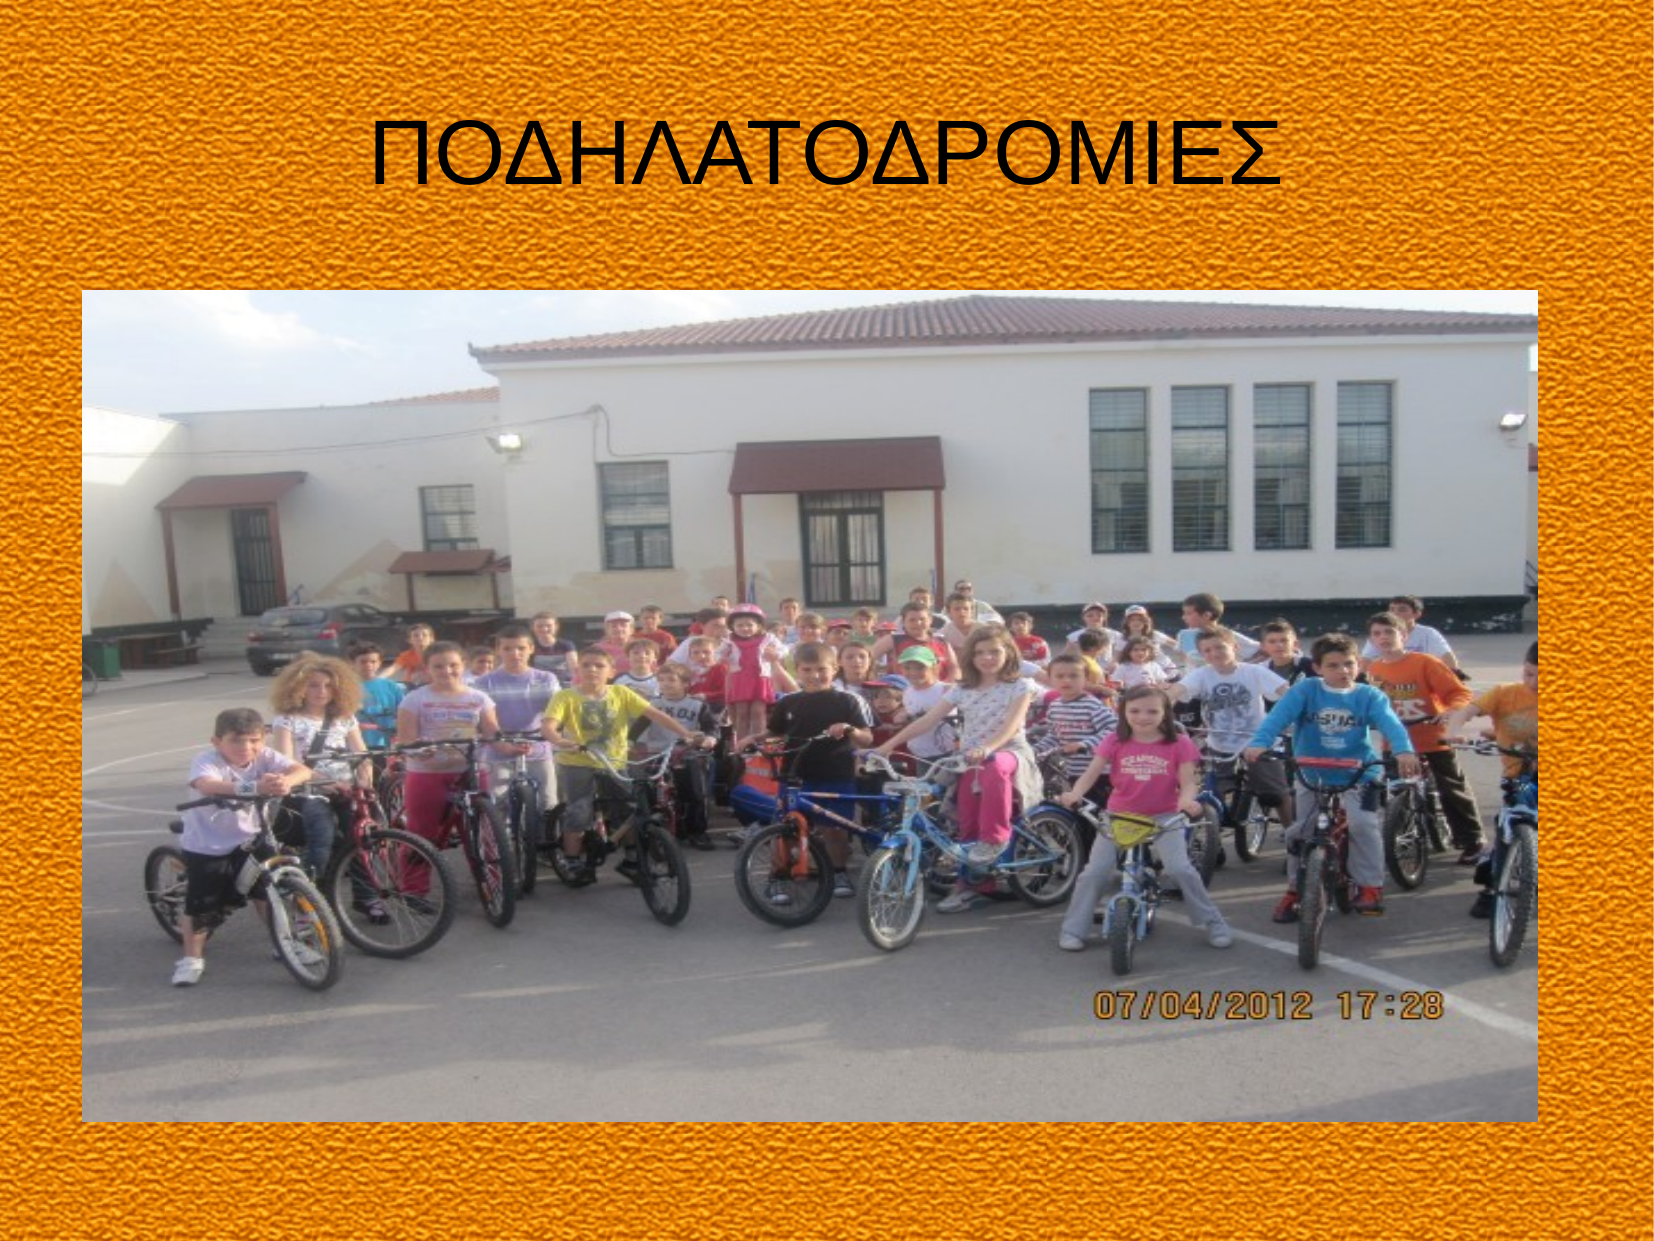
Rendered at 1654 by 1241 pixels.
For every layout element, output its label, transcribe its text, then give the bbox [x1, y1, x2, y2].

picture [0, 0, 1654, 1241]
title ΠΟΔΗΛΑΤΟΔΡΟΜΙΕΣ [82, 49, 1571, 257]
